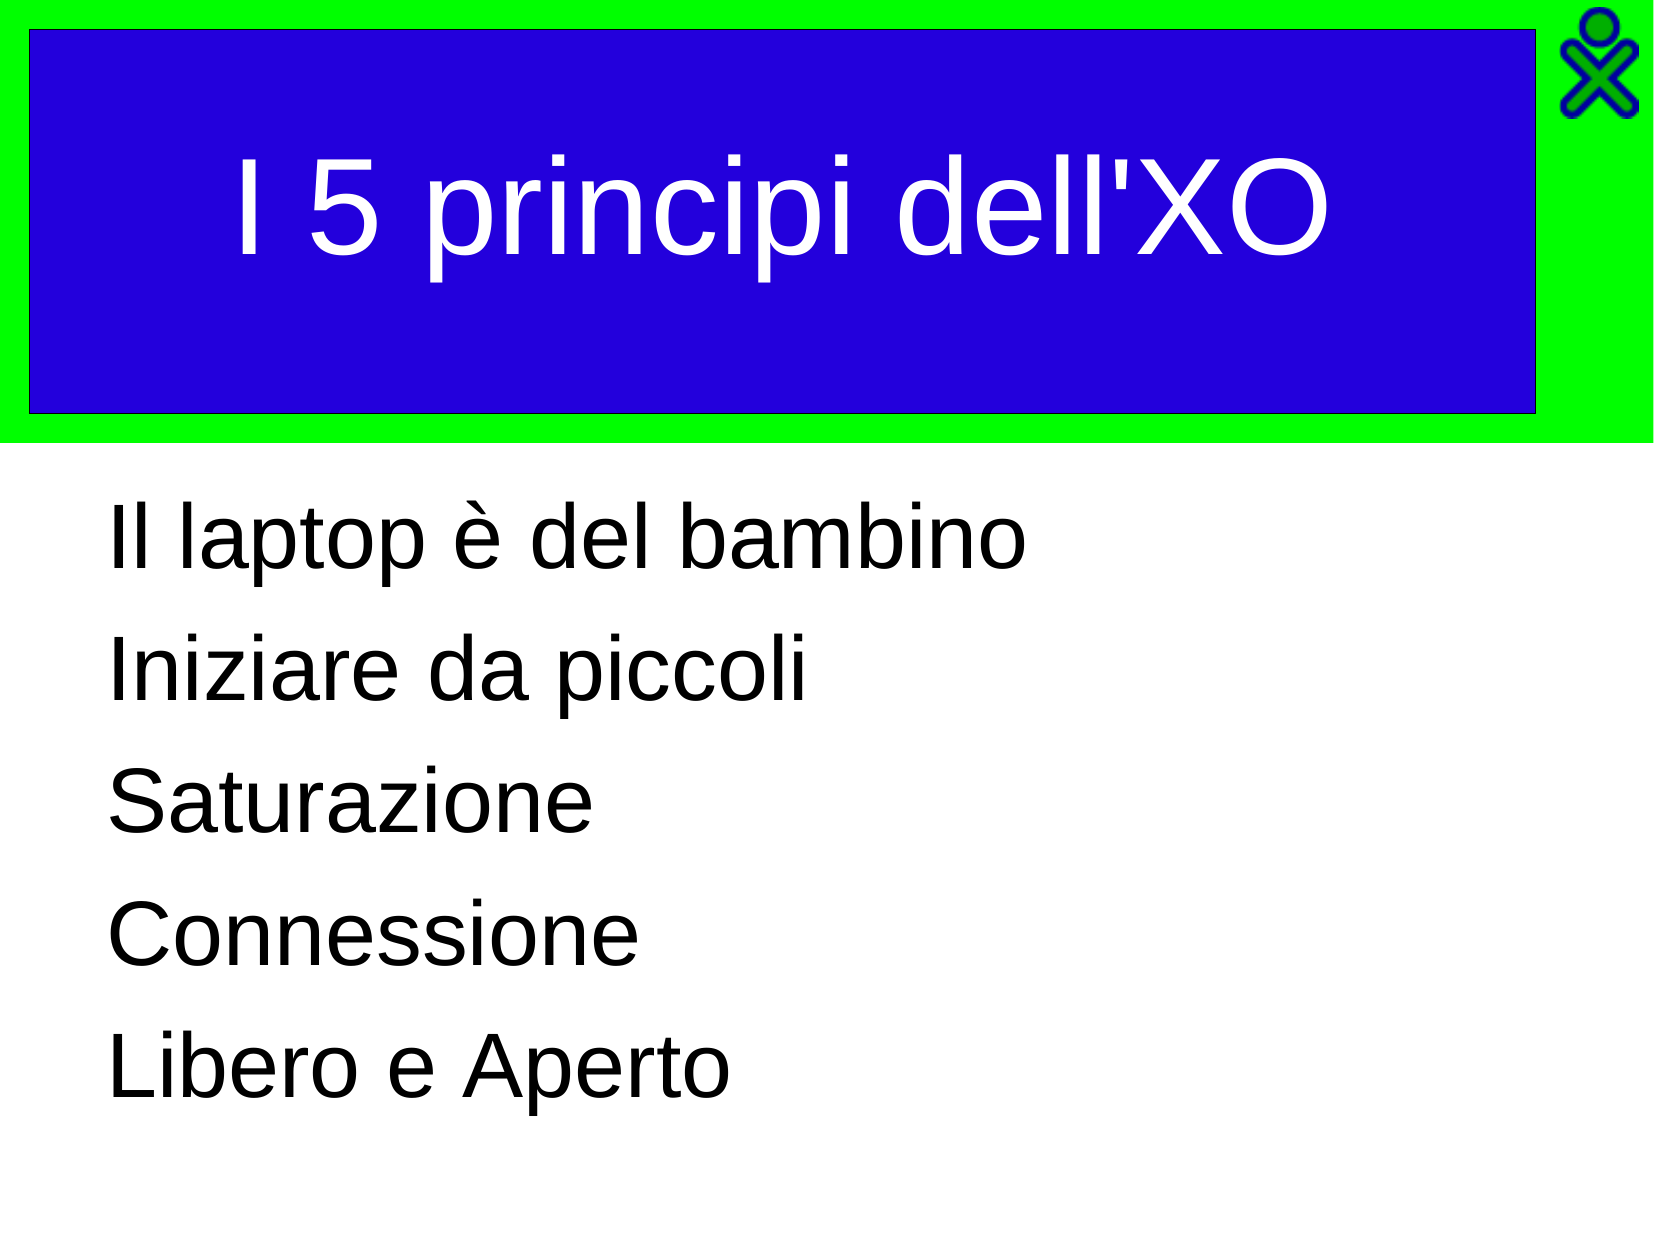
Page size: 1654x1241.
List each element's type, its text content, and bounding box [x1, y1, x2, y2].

title I 5 principi dell'XO [59, 0, 1506, 414]
list Il laptop è del bambino Iniziare da piccoli Saturazione Connessione Libero e Aperto [88, 485, 1577, 1117]
picture [1559, 7, 1639, 119]
